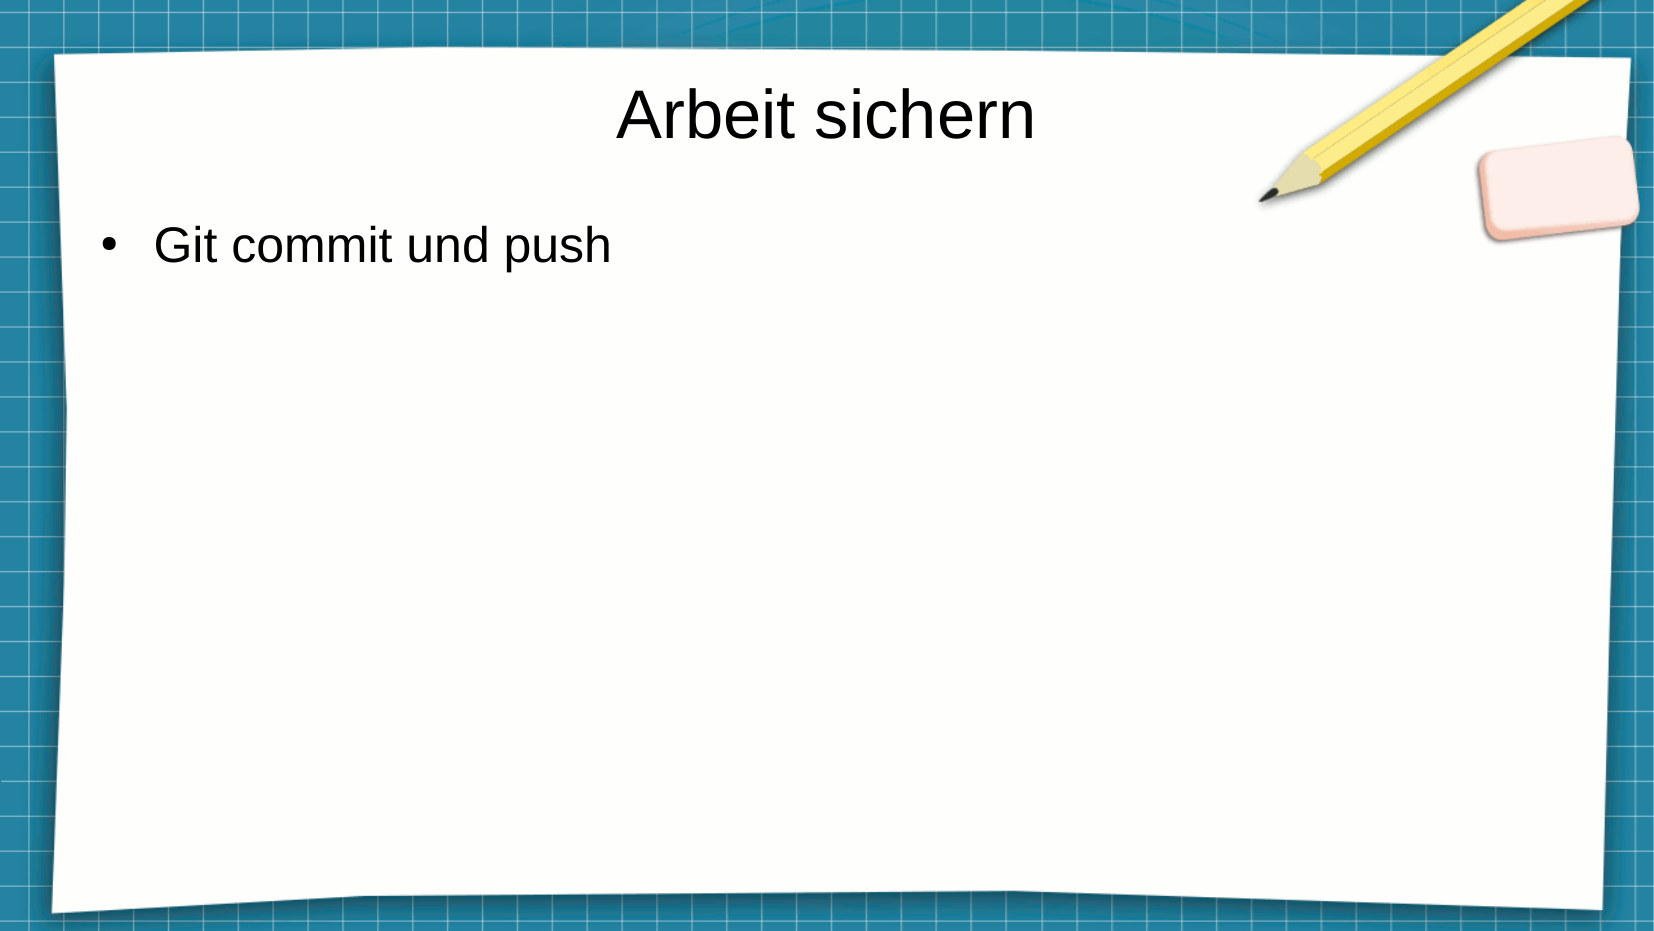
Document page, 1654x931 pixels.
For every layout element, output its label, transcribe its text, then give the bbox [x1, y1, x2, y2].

list Git commit und push [82, 217, 1571, 758]
title Arbeit sichern [82, 37, 1571, 193]
picture [0, 0, 1654, 931]
